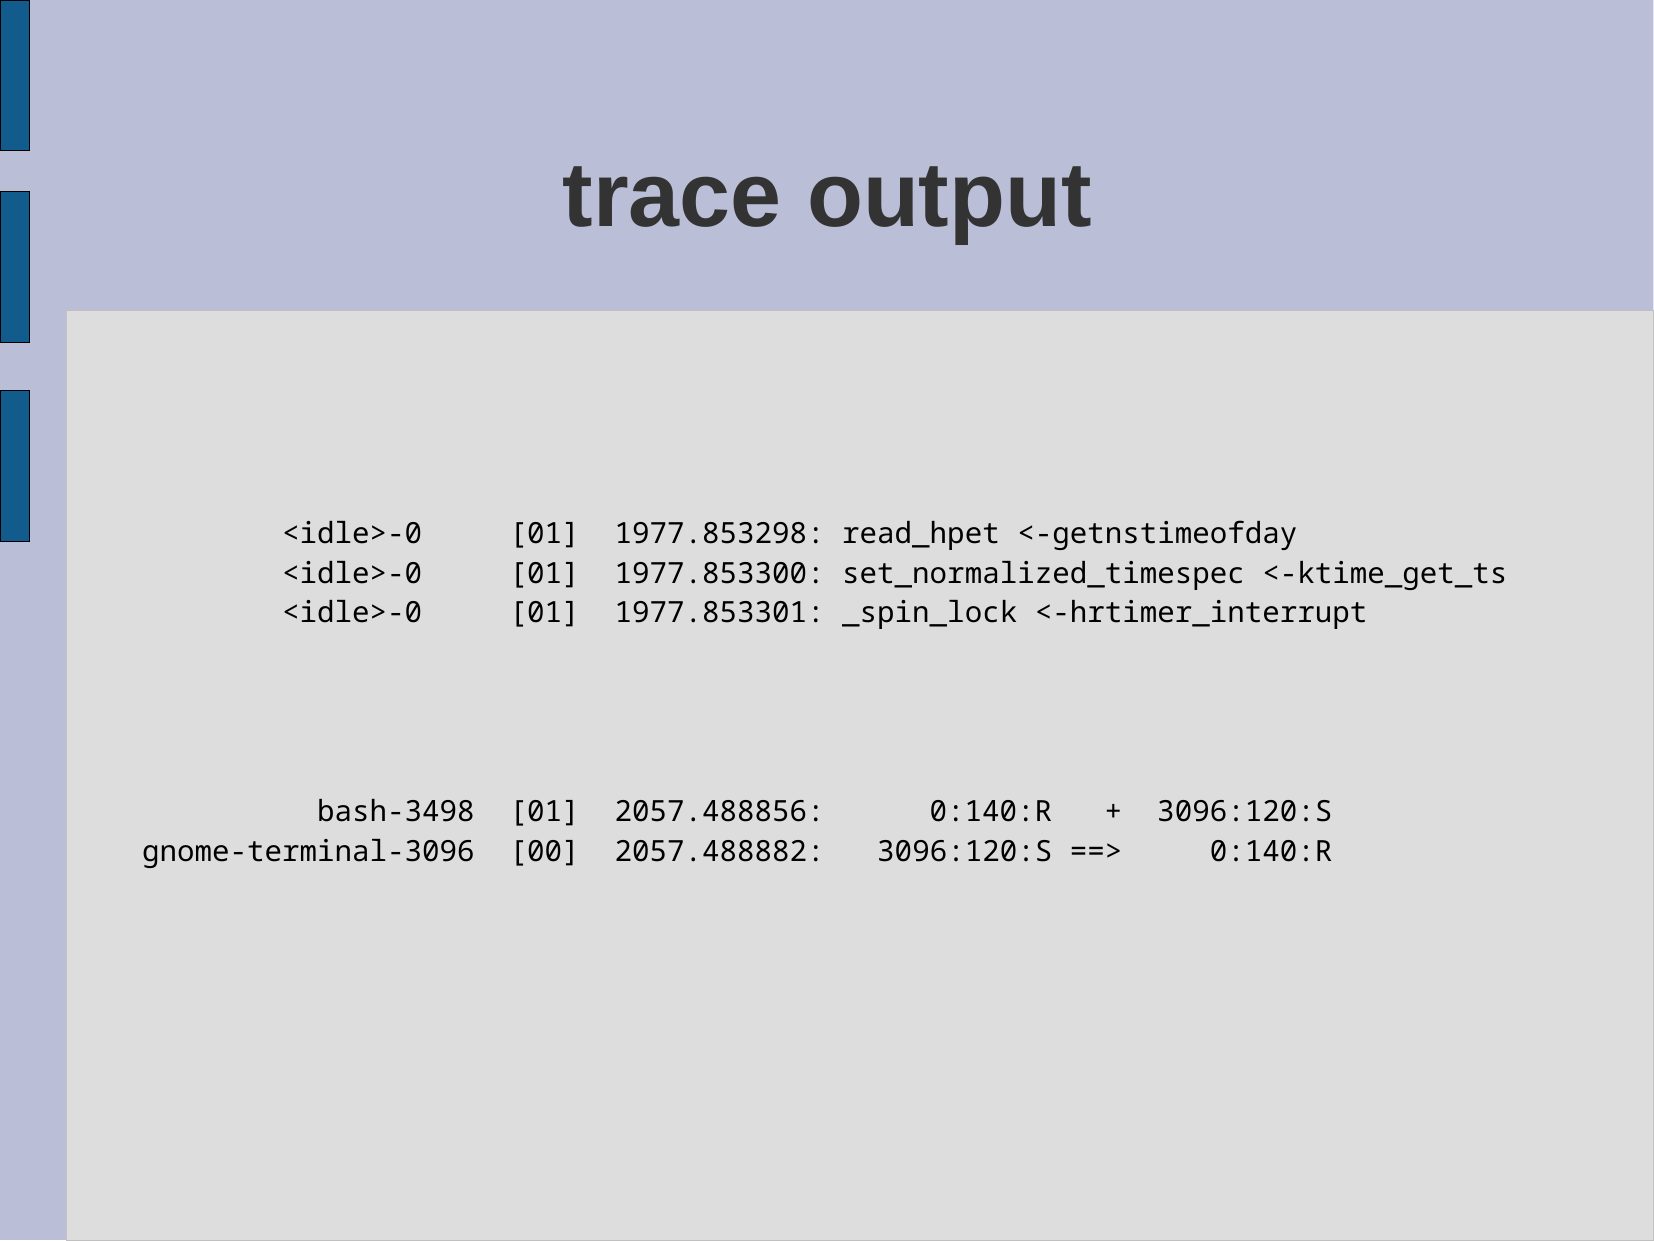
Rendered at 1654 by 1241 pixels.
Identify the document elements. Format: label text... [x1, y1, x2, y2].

title trace output [121, 98, 1534, 291]
text_box <idle>-0 [01] 1977.853298: read_hpet <-getnstimeofday <idle>-0 [01] 1977.853300: set_normalized_timespec <-ktime_get_ts <idle>-0 [01] 1977.853301: _spin_lock <-hrtimer_interrupt bash-3498 [01] 2057.488856: 0:140:R + 3096:120:S gnome-terminal-3096 [00] 2057.488882: 3096:120:S ==> 0:140:R [127, 464, 1576, 871]
